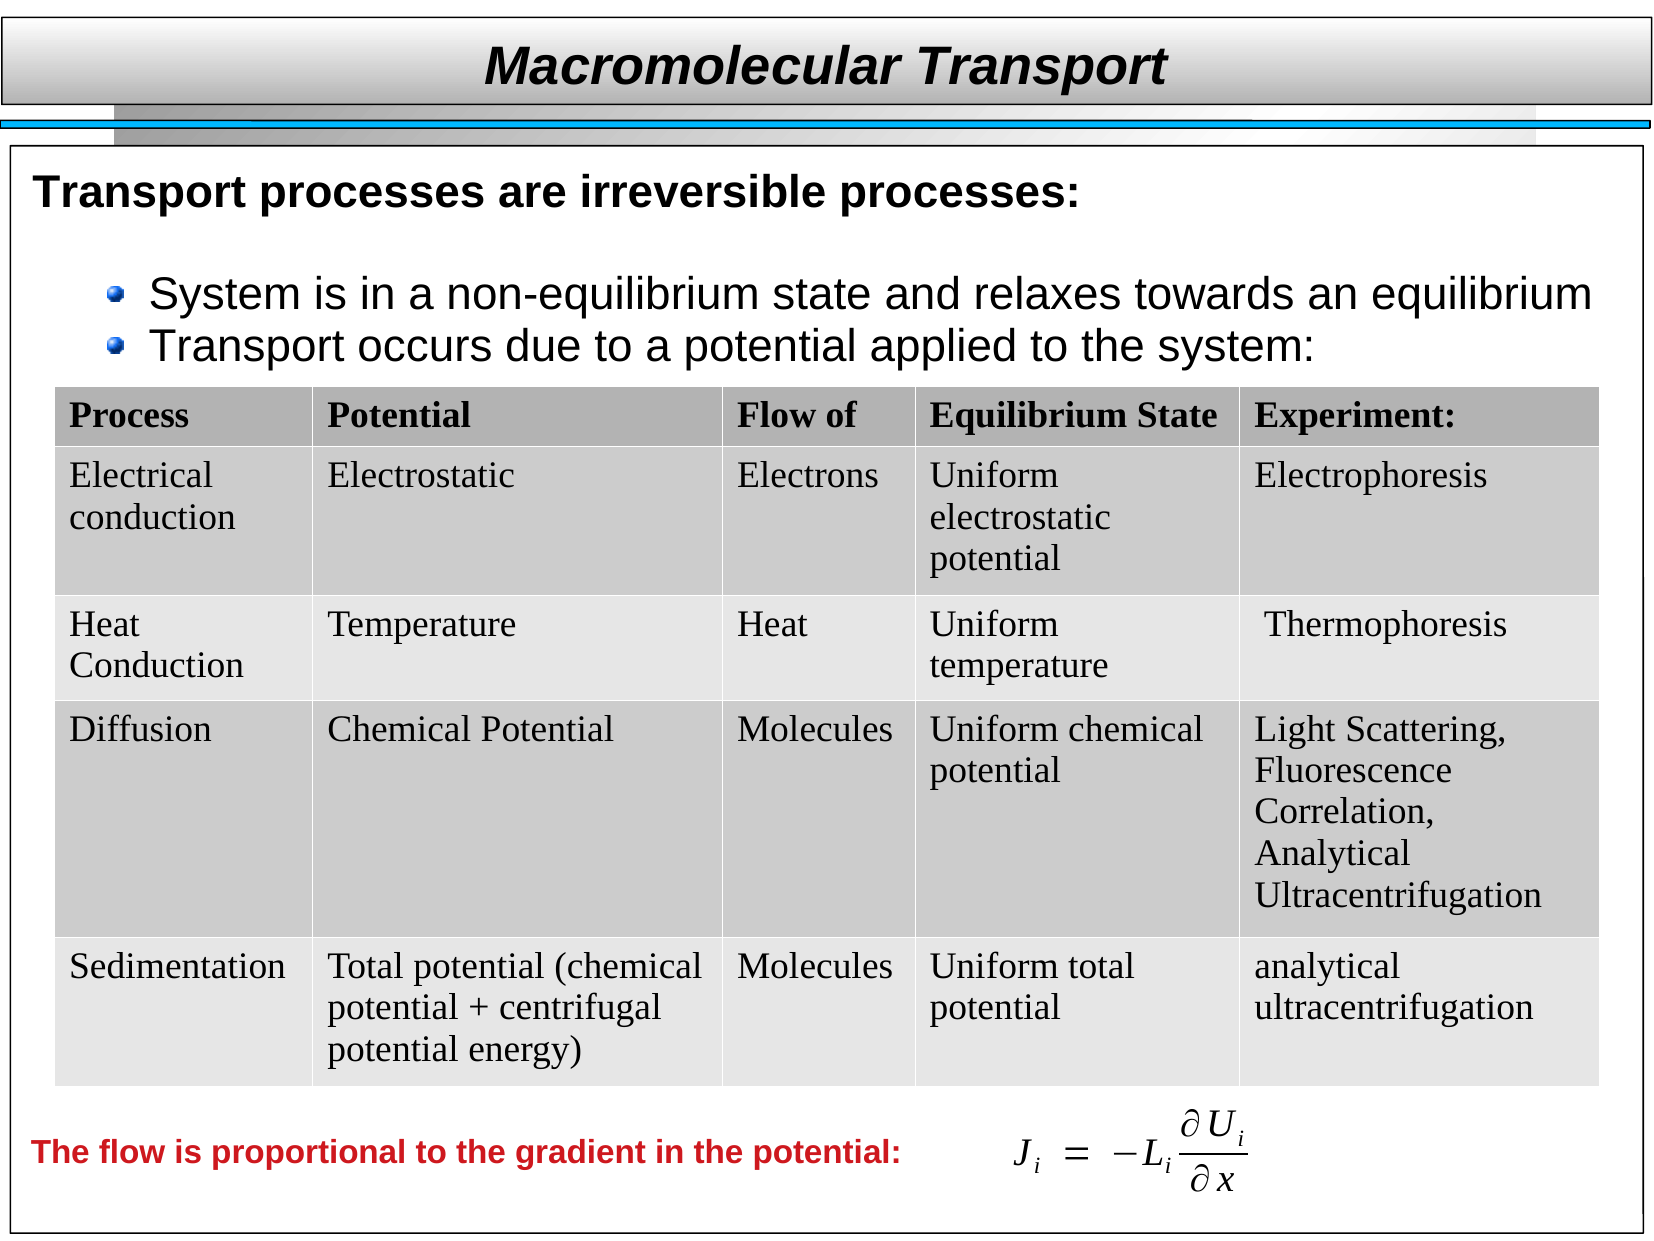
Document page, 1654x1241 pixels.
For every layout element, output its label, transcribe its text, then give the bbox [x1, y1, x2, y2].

table_cell Electrical conduction [55, 447, 312, 595]
table_header Equilibrium State [916, 387, 1239, 446]
table_cell analytical ultracentrifugation [1240, 938, 1599, 1086]
table_cell Heat Conduction [55, 596, 312, 700]
table_cell Thermophoresis [1240, 596, 1599, 700]
table_cell Heat [723, 596, 915, 700]
table_cell Chemical Potential [313, 701, 722, 937]
text_box Transport processes are irreversible processes: System is in a non-equilibrium state and relaxes towards an equilibrium Transport occurs due to a potential applied to the system: [17, 158, 1636, 397]
table_cell Uniform electrostatic potential [916, 447, 1239, 595]
chart [1004, 1102, 1256, 1200]
table_cell Uniform chemical potential [916, 701, 1239, 937]
table_cell Temperature [313, 596, 722, 700]
table_cell Diffusion [55, 701, 312, 937]
text_box Macromolecular Transport [1, 17, 1652, 105]
table_cell Electrostatic [313, 447, 722, 595]
table_cell Uniform total potential [916, 938, 1239, 1086]
table_cell Molecules [723, 938, 915, 1086]
table_cell Molecules [723, 701, 915, 937]
text_box The flow is proportional to the gradient in the potential: [16, 1126, 930, 1215]
table_header Flow of [723, 387, 915, 446]
table_cell Sedimentation [55, 938, 312, 1086]
table_cell Electrophoresis [1240, 447, 1599, 595]
table_cell Uniform temperature [916, 596, 1239, 700]
table_cell Total potential (chemical potential + centrifugal potential energy) [313, 938, 722, 1086]
table_header Process [55, 387, 312, 446]
table_cell Electrons [723, 447, 915, 595]
table_cell Light Scattering, Fluorescence Correlation, Analytical Ultracentrifugation [1240, 701, 1599, 937]
text_box [0, 120, 1651, 129]
text_box [10, 145, 1644, 1234]
table_header Potential [313, 387, 722, 446]
table_header Experiment: [1240, 387, 1599, 446]
